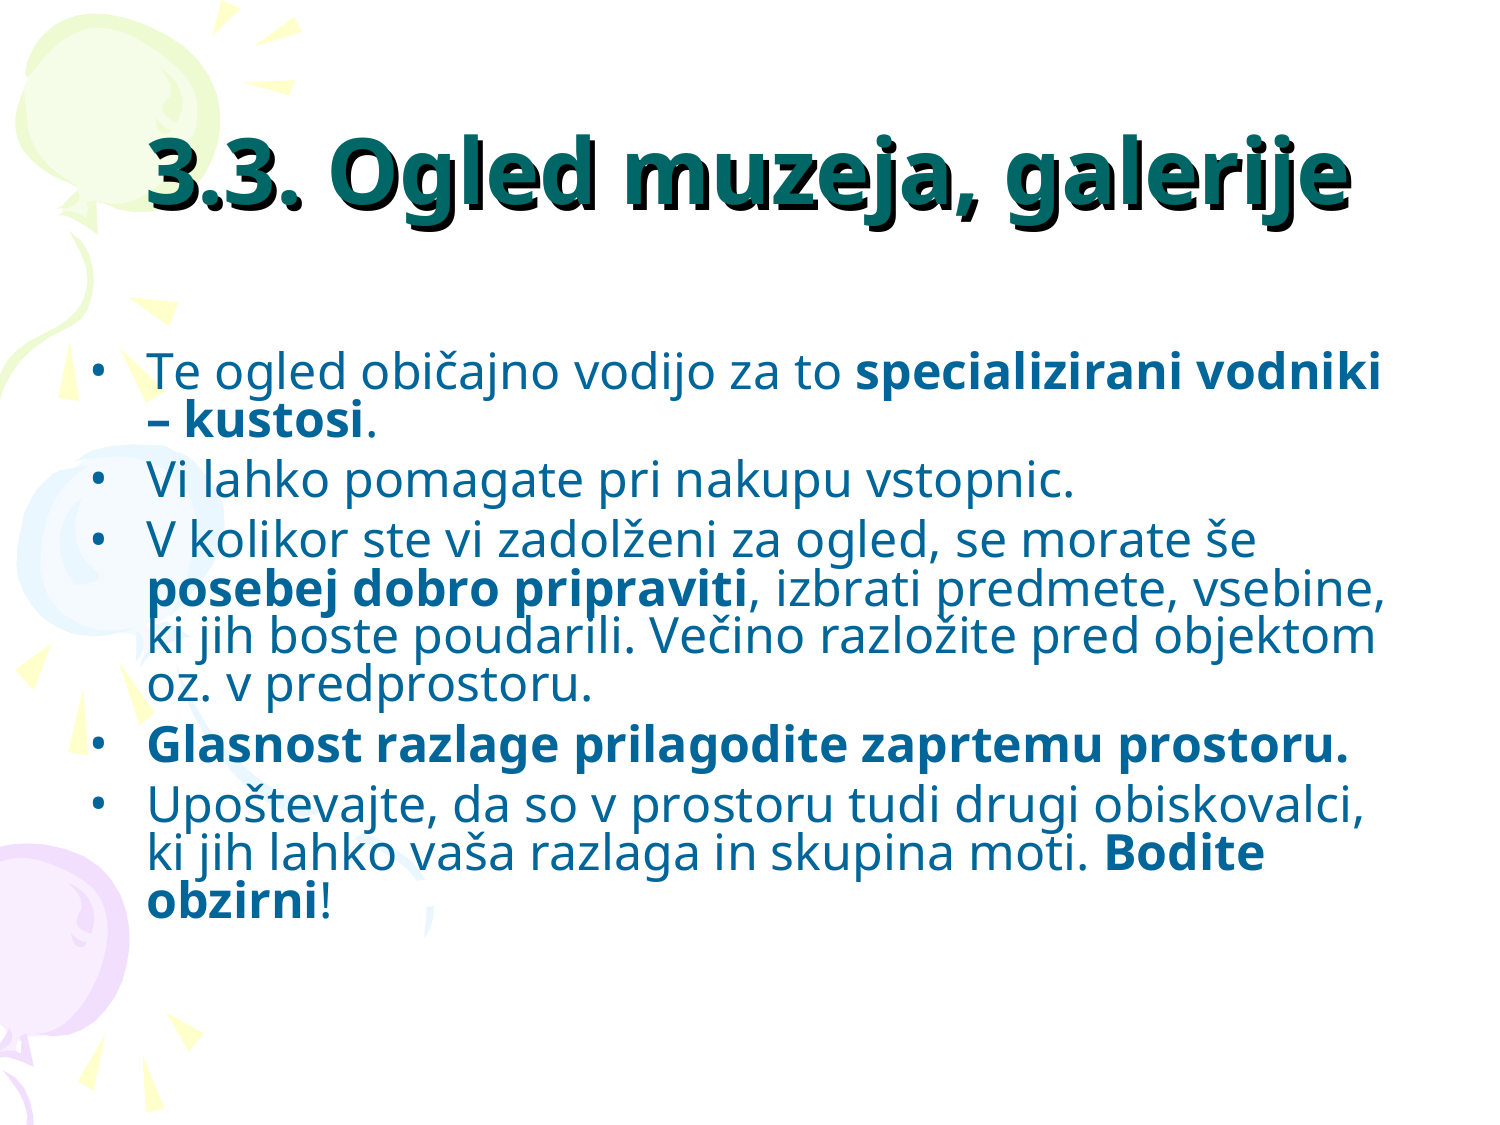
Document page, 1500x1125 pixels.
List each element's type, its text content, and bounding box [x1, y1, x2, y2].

title 3.3. Ogled muzeja, galerije [72, 16, 1426, 233]
list Te ogled običajno vodijo za to specializirani vodniki – kustosi. Vi lahko pomagate pri nakupu vstopnic. V kolikor ste vi zadolženi za ogled, se morate še posebej dobro pripraviti, izbrati predmete, vsebine, ki jih boste poudarili. Večino razložite pred objektom oz. v predprostoru. Glasnost razlage prilagodite zaprtemu prostoru. Upoštevajte, da so v prostoru tudi drugi obiskovalci, ki jih lahko vaša razlaga in skupina moti. Bodite obzirni! [75, 262, 1426, 994]
